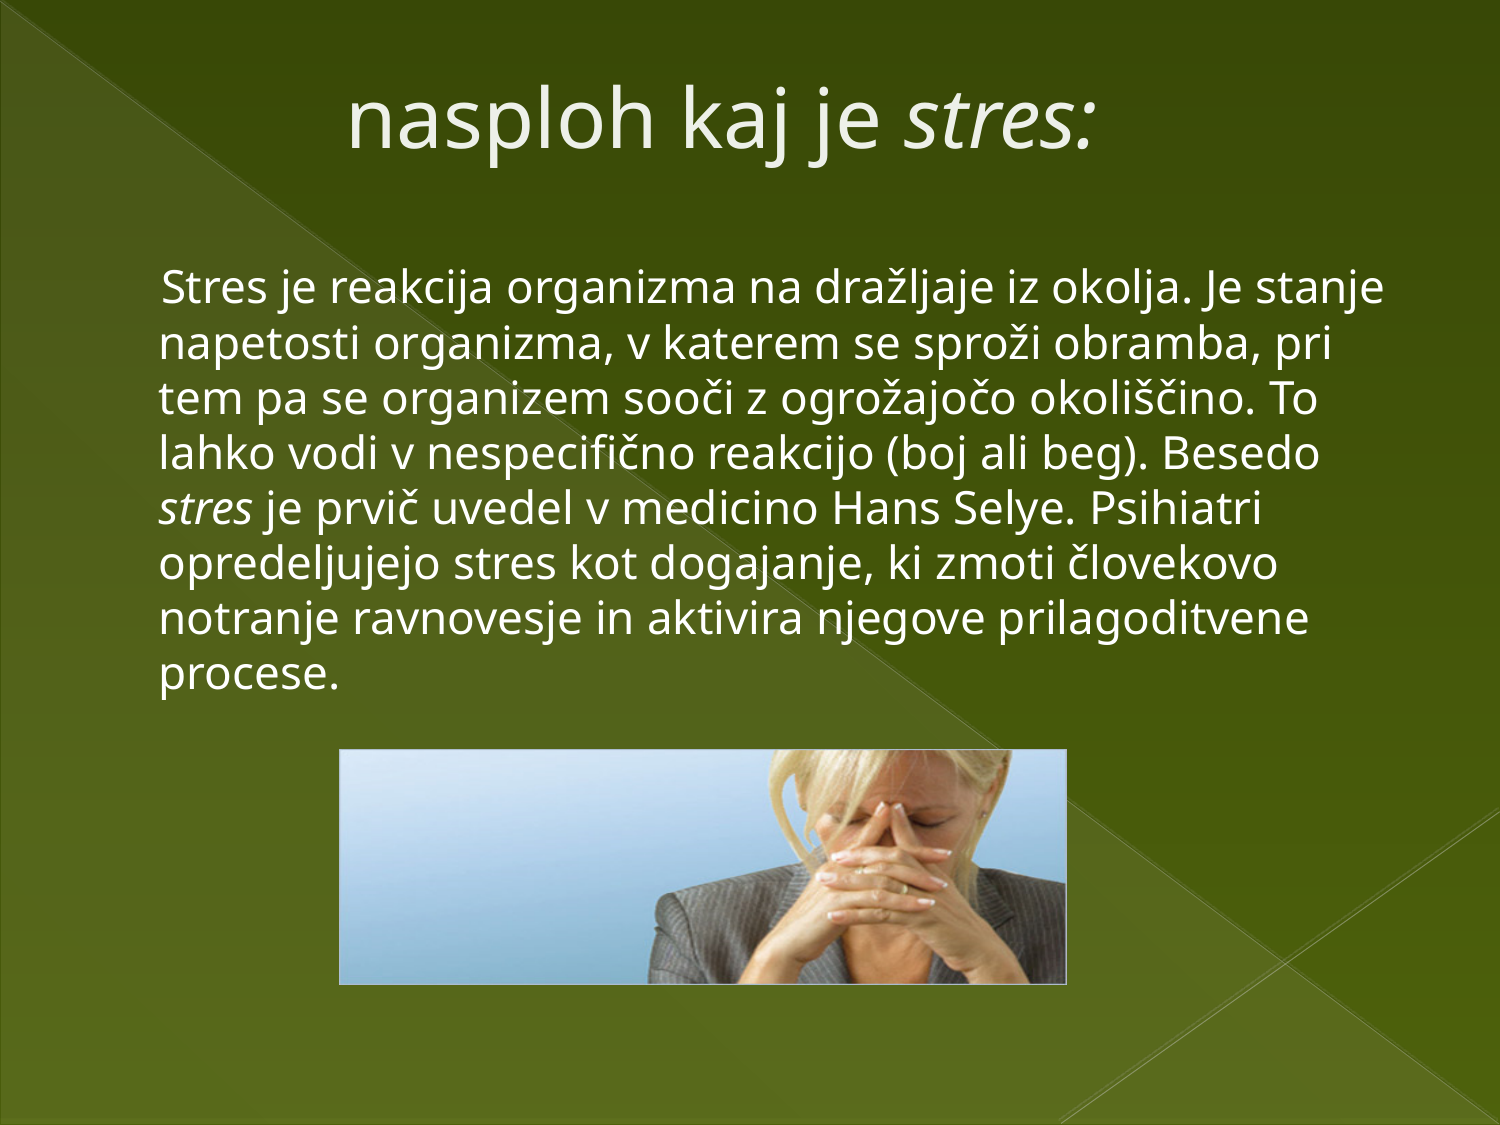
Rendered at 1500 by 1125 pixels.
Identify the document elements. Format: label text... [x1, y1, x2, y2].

title nasploh kaj je stres: [75, 43, 1289, 188]
picture [339, 749, 1067, 985]
list Stres je reakcija organizma na dražljaje iz okolja. Je stanje napetosti organizma, v katerem se sproži obramba, pri tem pa se organizem sooči z ogrožajočo okoliščino. To lahko vodi v nespecifično reakcijo (boj ali beg). Besedo stres je prvič uvedel v medicino Hans Selye. Psihiatri opredeljujejo stres kot dogajanje, ki zmoti človekovo notranje ravnovesje in aktivira njegove prilagoditvene procese. [70, 246, 1421, 997]
